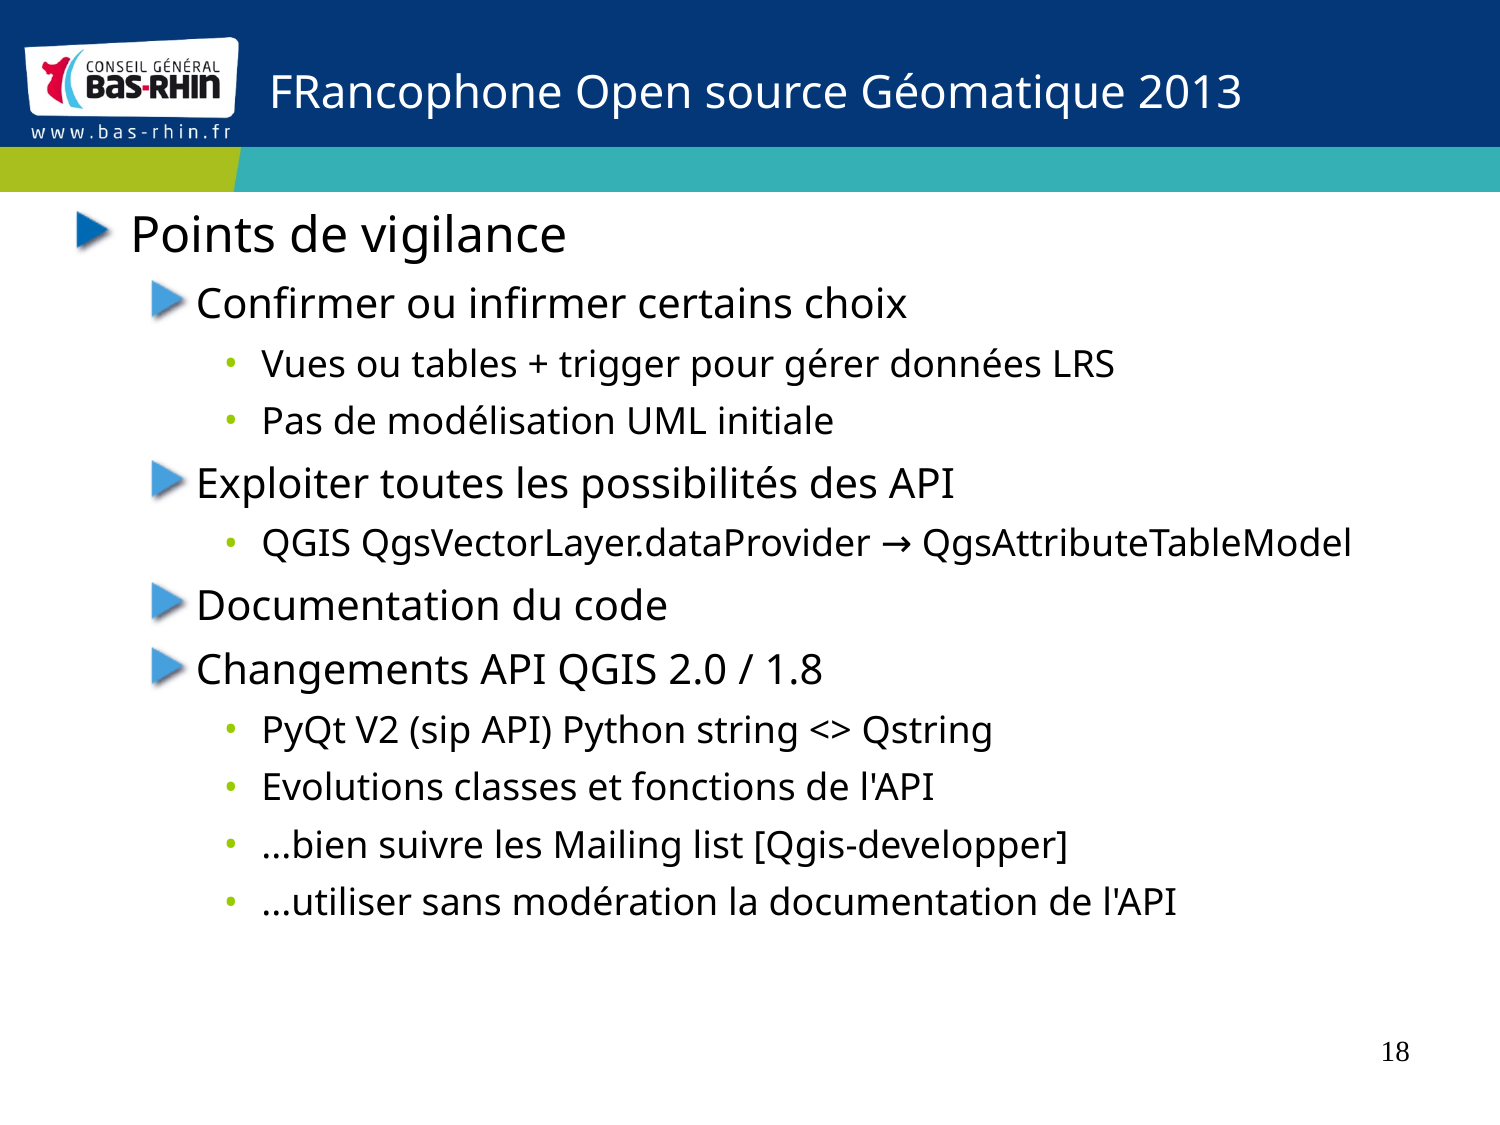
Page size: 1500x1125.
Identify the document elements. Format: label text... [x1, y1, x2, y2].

picture [0, 0, 1500, 192]
title FRancophone Open source Géomatique 2013 [253, 30, 1471, 149]
list Points de vigilance Confirmer ou infirmer certains choix Vues ou tables + trigger pour gérer données LRS Pas de modélisation UML initiale Exploiter toutes les possibilités des API QGIS QgsVectorLayer.dataProvider → QgsAttributeTableModel Documentation du code Changements API QGIS 2.0 / 1.8 PyQt V2 (sip API) Python string <> Qstring Evolutions classes et fonctions de l'API ...bien suivre les Mailing list [Qgis-developper] ...utiliser sans modération la documentation de l'API [59, 194, 1453, 995]
